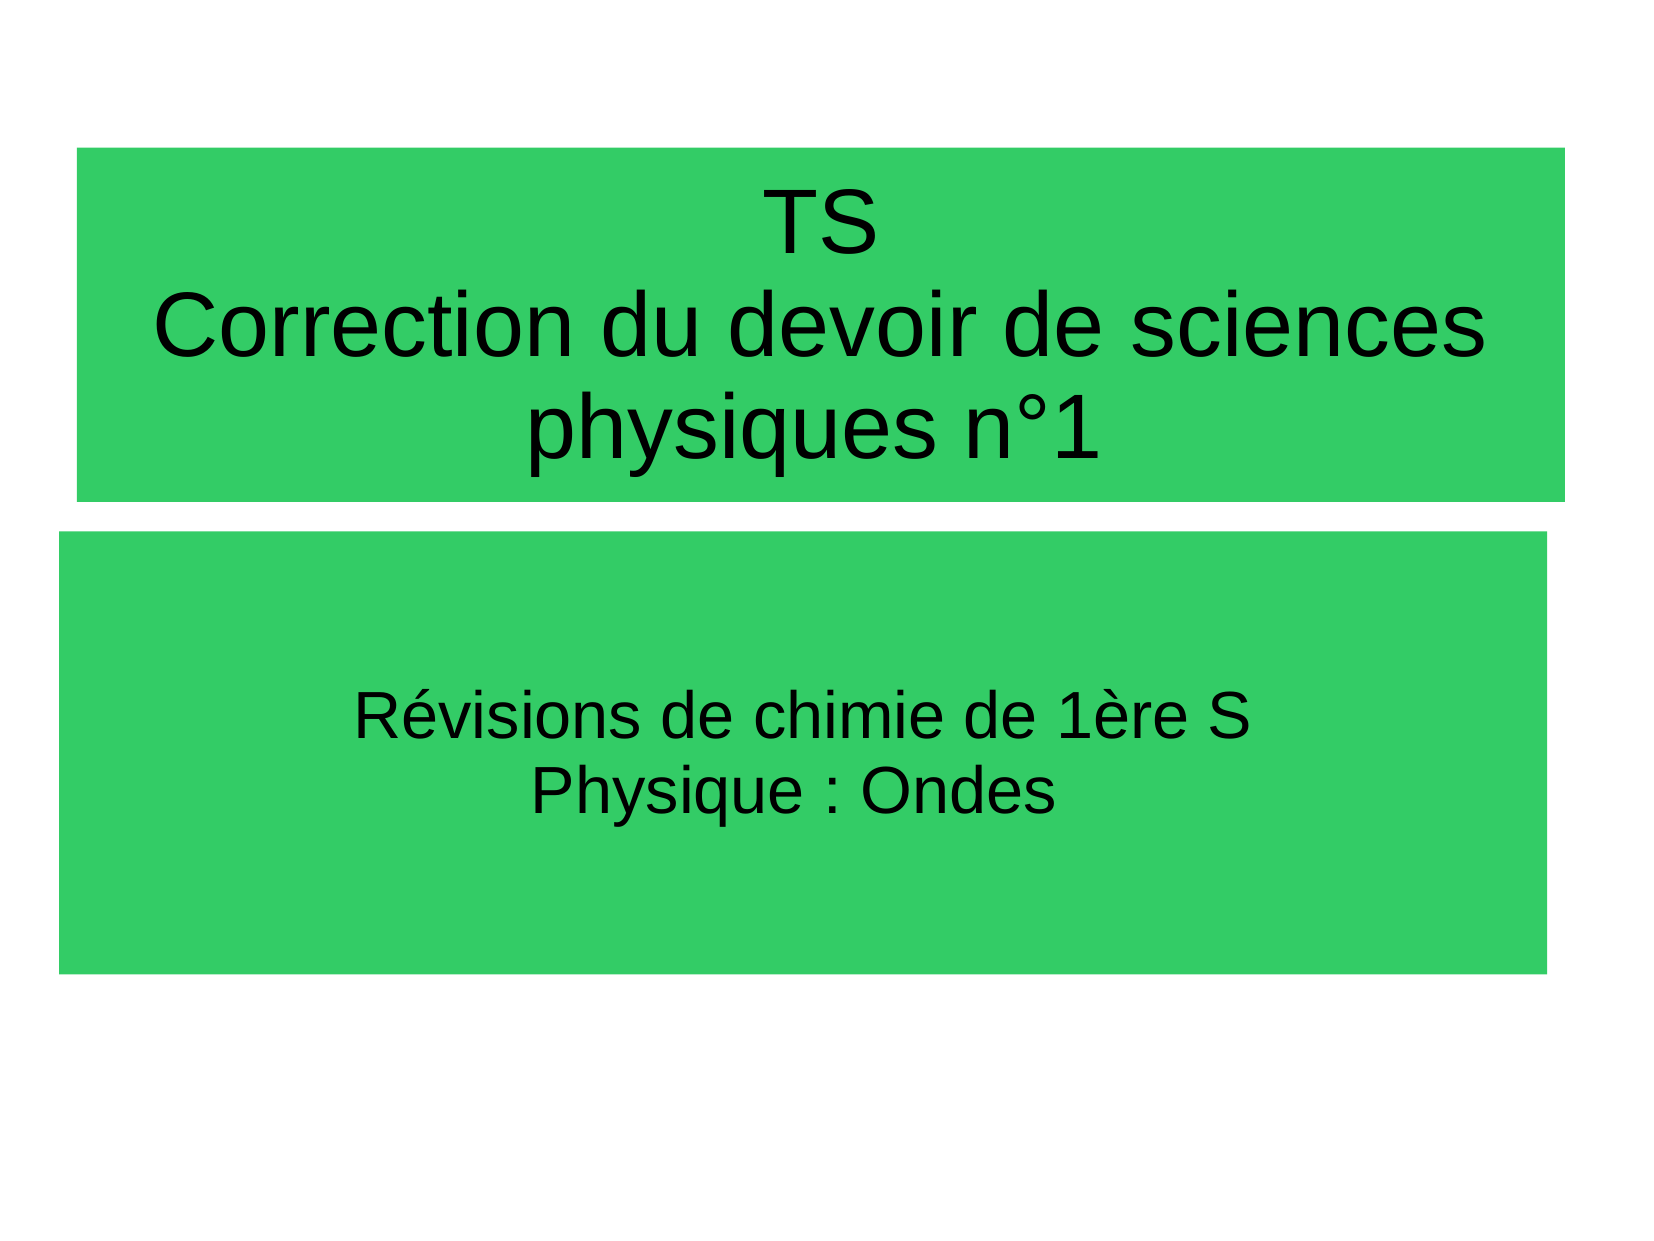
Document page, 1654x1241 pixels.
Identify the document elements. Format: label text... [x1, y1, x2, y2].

title TS Correction du devoir de sciences physiques n°1 [76, 147, 1565, 502]
subtitle Révisions de chimie de 1ère S Physique : Ondes [59, 531, 1548, 975]
